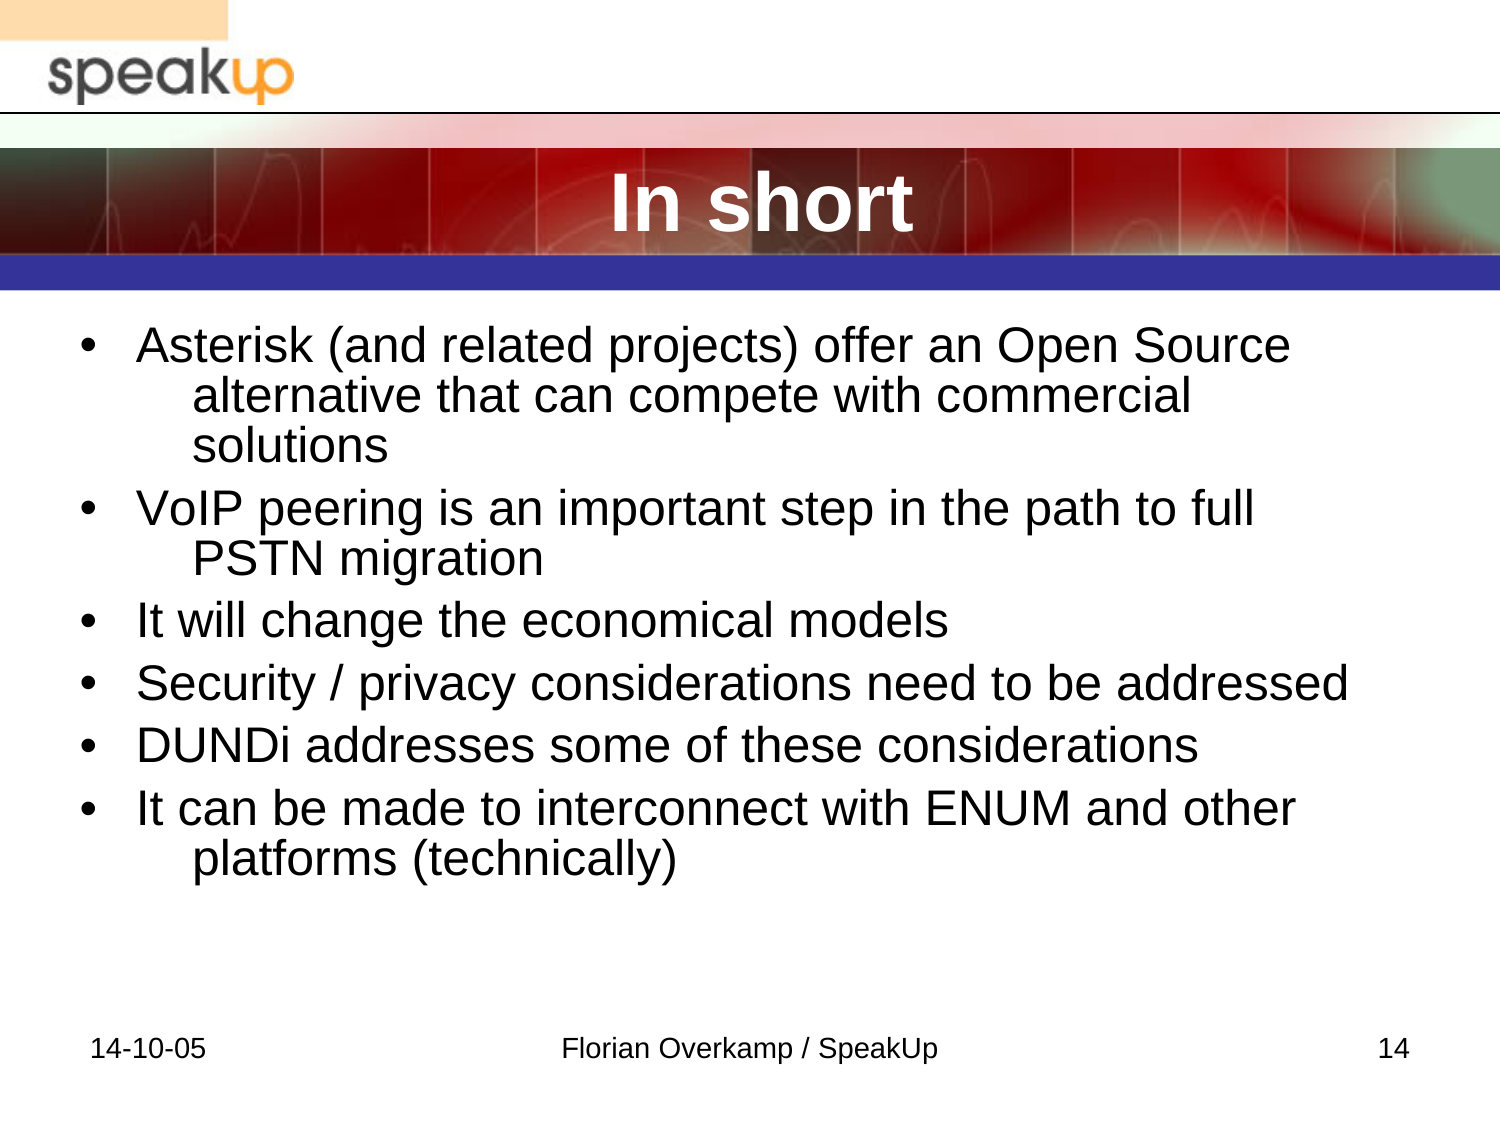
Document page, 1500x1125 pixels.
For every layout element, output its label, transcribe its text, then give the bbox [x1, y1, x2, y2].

title In short [88, 144, 1436, 260]
picture [0, 0, 294, 105]
picture [0, 114, 1500, 255]
list Asterisk (and related projects) offer an Open Source alternative that can compete with commercial solutions VoIP peering is an important step in the path to full PSTN migration It will change the economical models Security / privacy considerations need to be addressed DUNDi addresses some of these considerations It can be made to interconnect with ENUM and other platforms (technically) [64, 314, 1415, 1000]
